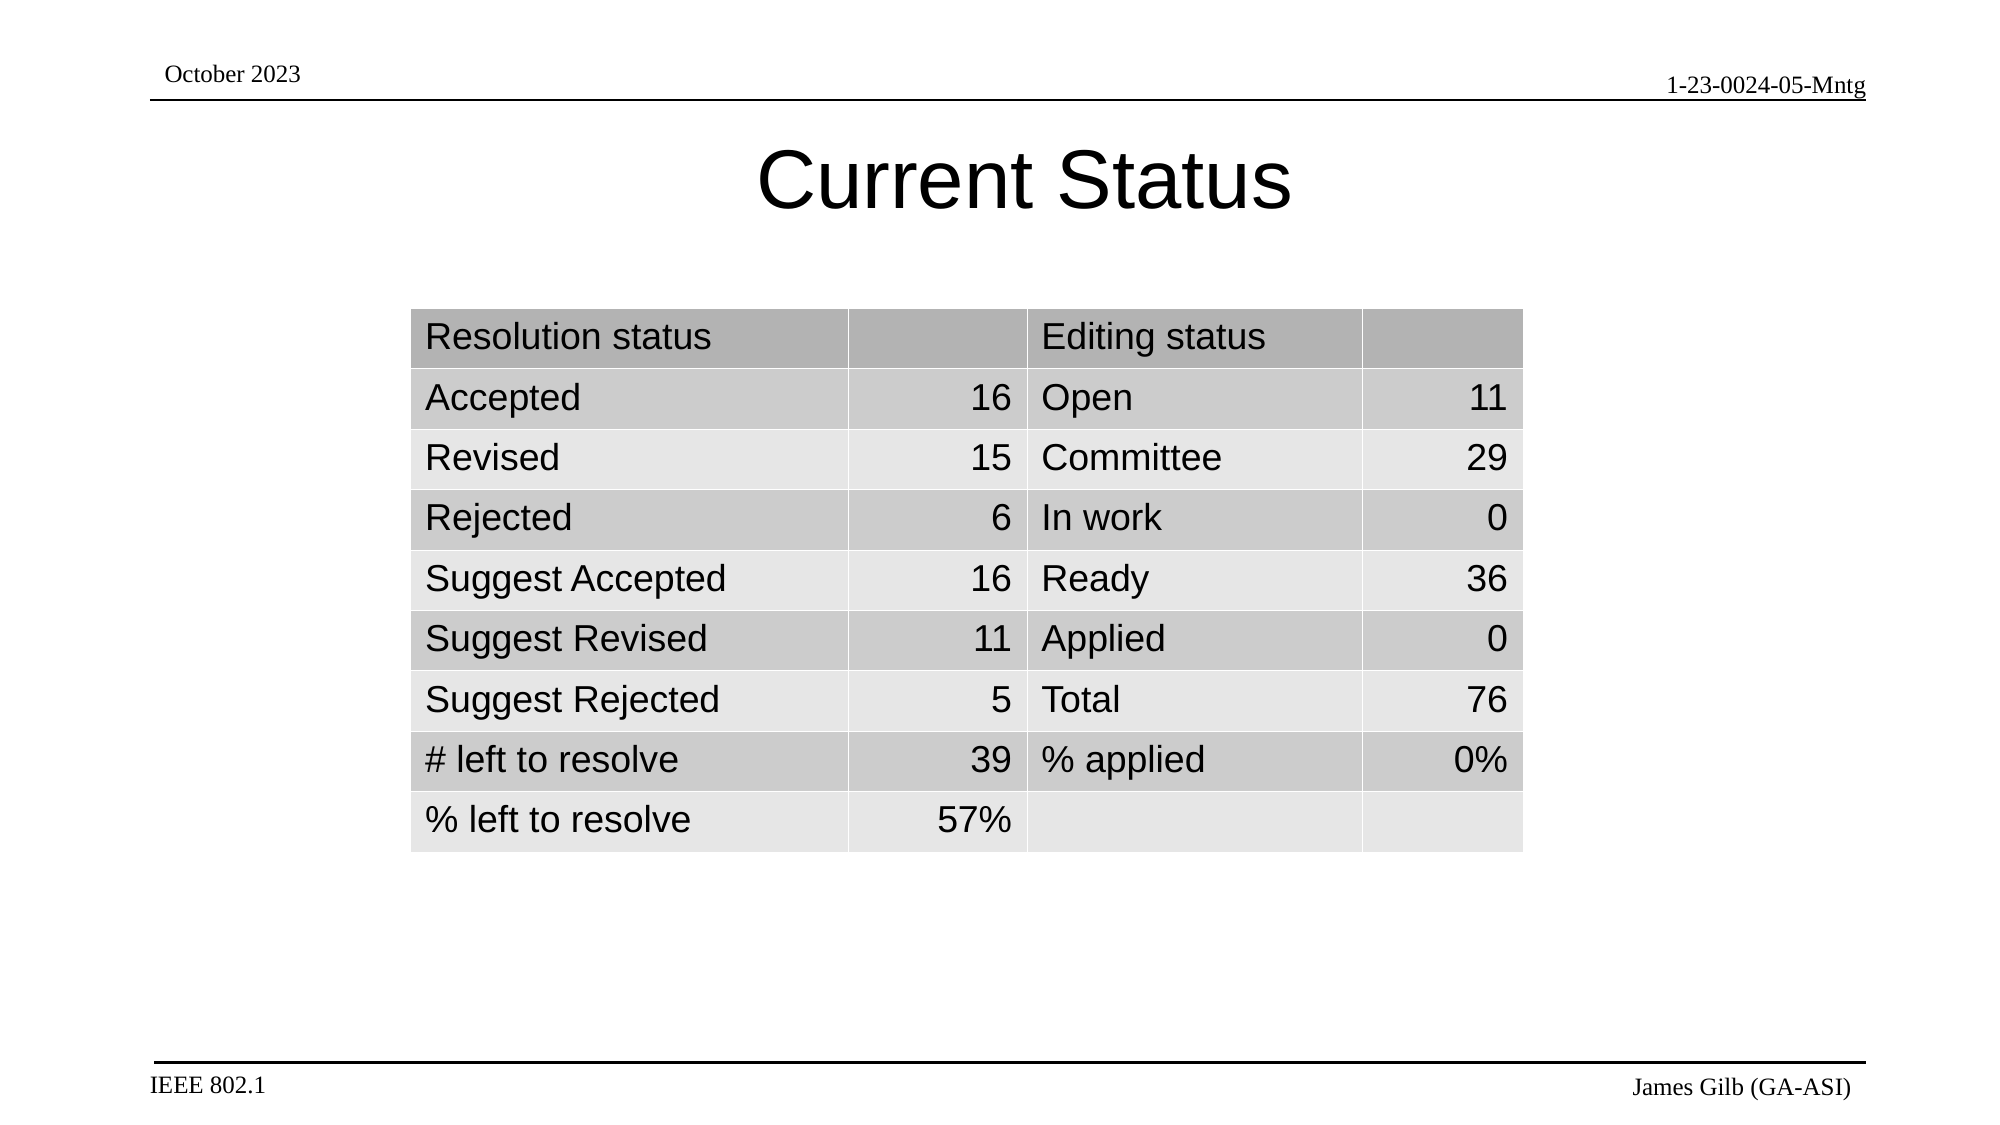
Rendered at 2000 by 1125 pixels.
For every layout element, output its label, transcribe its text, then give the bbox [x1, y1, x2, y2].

table_cell 29 [1363, 430, 1523, 489]
table_cell Suggest Revised [411, 611, 848, 670]
table_cell Applied [1028, 611, 1362, 670]
table_header Resolution status [411, 309, 848, 368]
table_cell 0% [1363, 732, 1523, 791]
table_cell Total [1028, 671, 1362, 731]
table_cell 11 [849, 611, 1027, 670]
table_cell 5 [849, 671, 1027, 731]
table_cell Ready [1028, 551, 1362, 610]
table_header [849, 309, 1027, 368]
table_header [1363, 309, 1523, 368]
table_cell 39 [849, 732, 1027, 791]
table_cell 0 [1363, 611, 1523, 670]
title Current Status [149, 112, 1900, 238]
table_cell # left to resolve [411, 732, 848, 791]
table_cell 6 [849, 490, 1027, 550]
table_cell Suggest Rejected [411, 671, 848, 731]
table_cell [1363, 792, 1523, 852]
table_cell 11 [1363, 369, 1523, 429]
table_header Editing status [1028, 309, 1362, 368]
table_cell Suggest Accepted [411, 551, 848, 610]
table_cell [1028, 792, 1362, 852]
table_cell 0 [1363, 490, 1523, 550]
table_cell Committee [1028, 430, 1362, 489]
table_cell Revised [411, 430, 848, 489]
table_cell % left to resolve [411, 792, 848, 852]
table_cell 15 [849, 430, 1027, 489]
table_cell In work [1028, 490, 1362, 550]
table_cell 36 [1363, 551, 1523, 610]
table_cell 16 [849, 369, 1027, 429]
table_cell 16 [849, 551, 1027, 610]
table_cell Rejected [411, 490, 848, 550]
table_cell 76 [1363, 671, 1523, 731]
table_cell Accepted [411, 369, 848, 429]
table_cell 57% [849, 792, 1027, 852]
table_cell % applied [1028, 732, 1362, 791]
table_cell Open [1028, 369, 1362, 429]
